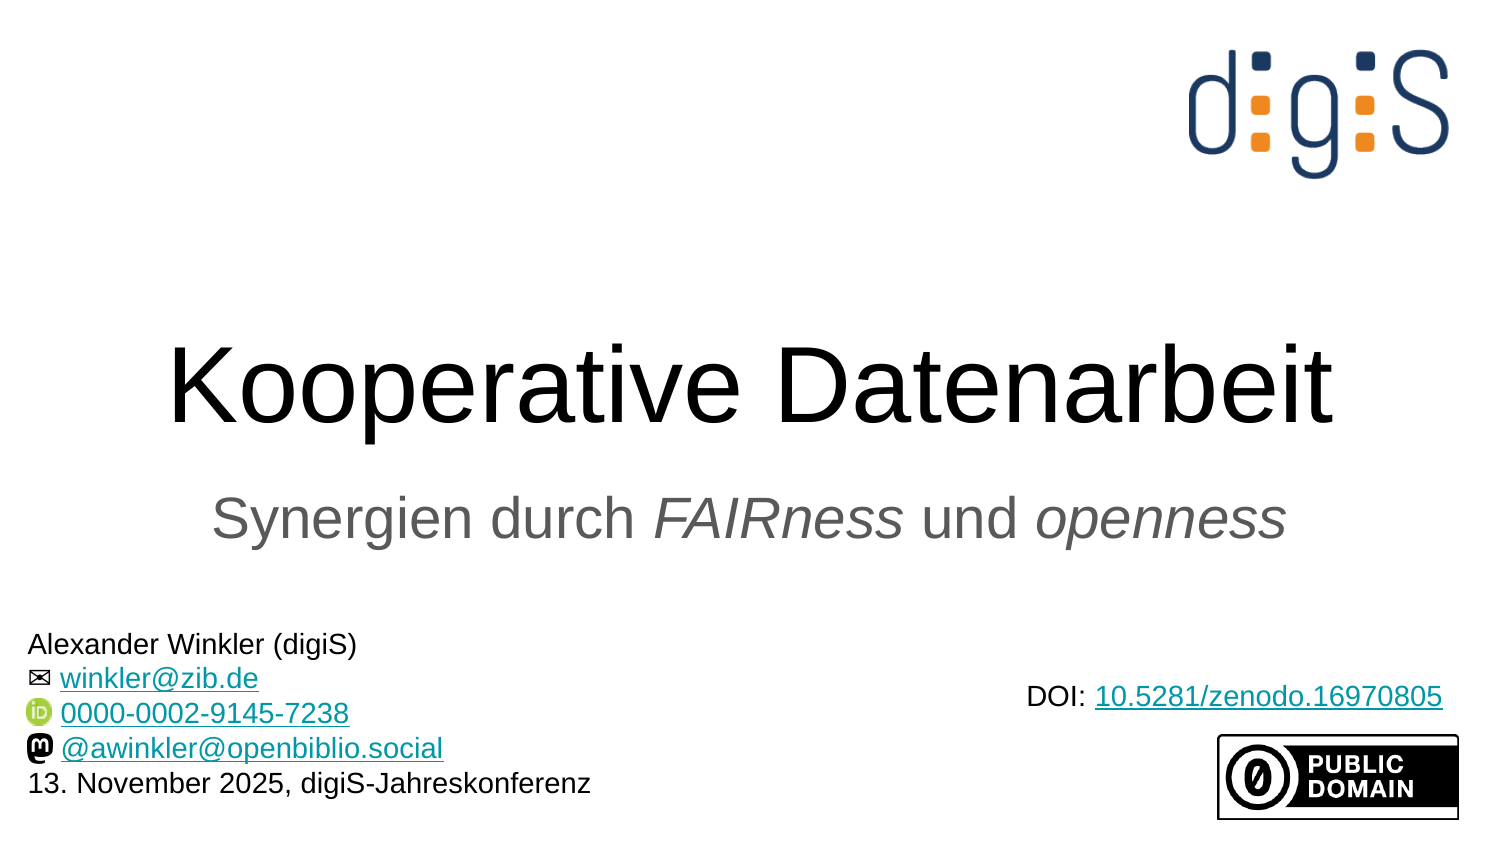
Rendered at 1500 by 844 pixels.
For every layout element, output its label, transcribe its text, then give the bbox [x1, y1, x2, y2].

picture [1189, 49, 1449, 180]
text_box DOI: 10.5281/zenodo.16970805 [907, 662, 1458, 728]
title Kooperative Datenarbeit [51, 122, 1449, 459]
text_box Alexander Winkler (digiS) ✉ winkler@zib.de 0000-0002-9145-7238 @awinkler@openbiblio.social 13. November 2025, digiS-Jahreskonferenz [12, 609, 837, 815]
picture [1217, 734, 1459, 820]
subtitle Synergien durch FAIRness und openness [51, 464, 1449, 595]
picture [26, 698, 52, 726]
picture [27, 733, 53, 764]
